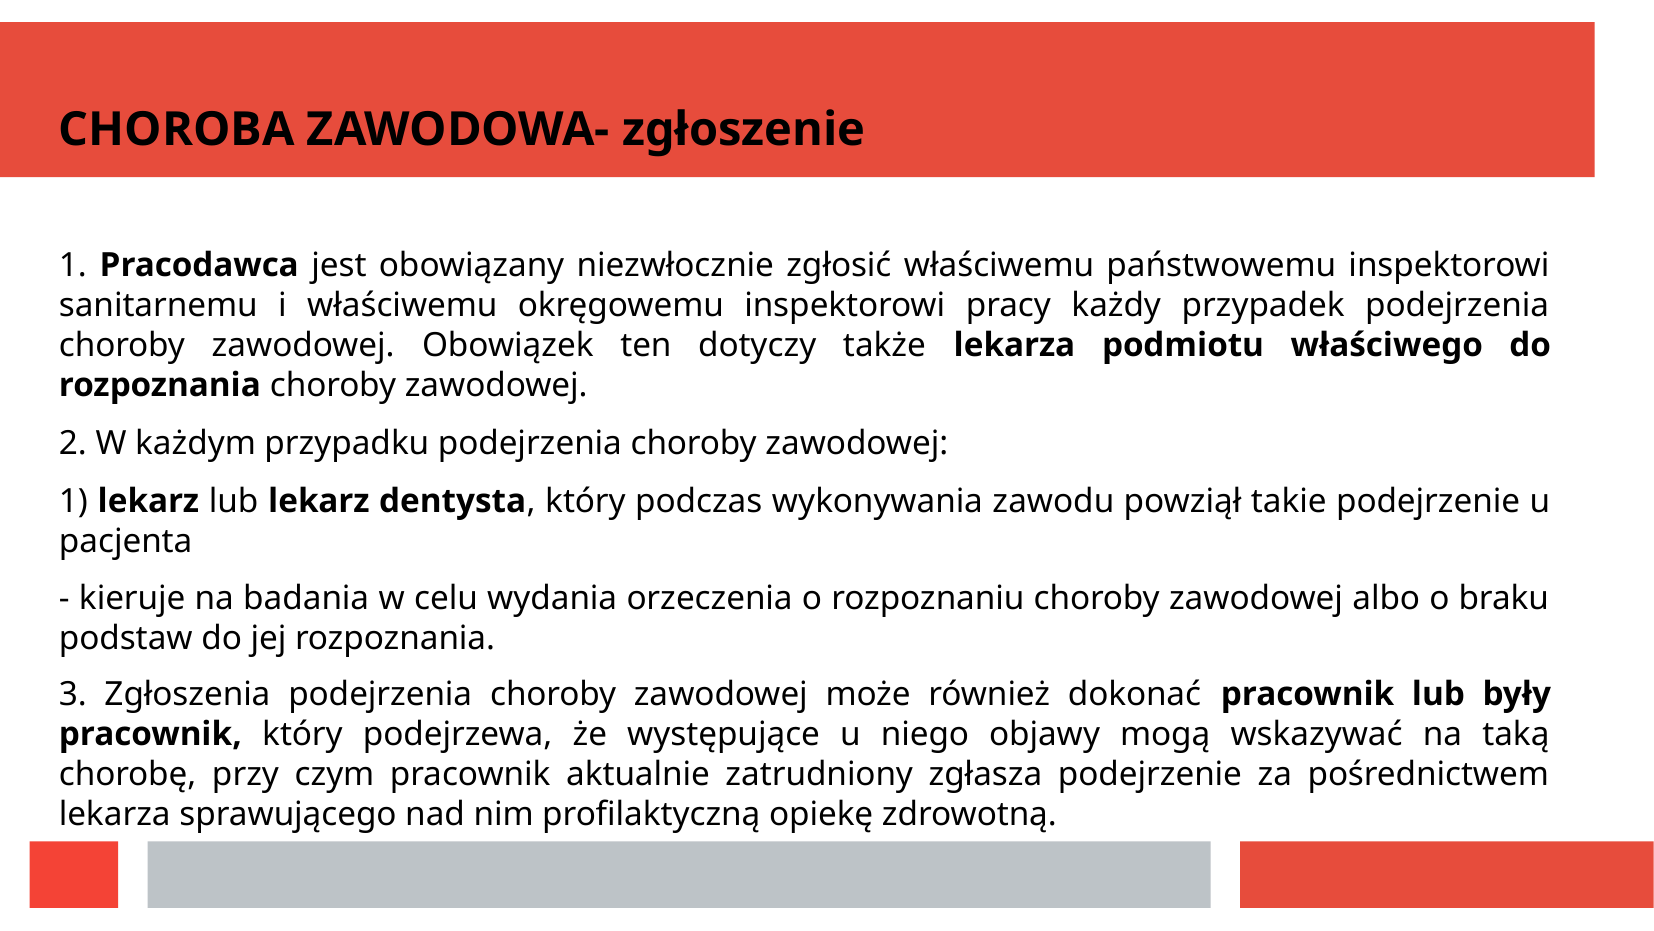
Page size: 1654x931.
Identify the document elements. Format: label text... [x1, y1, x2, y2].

subtitle 1. Pracodawca jest obowiązany niezwłocznie zgłosić właściwemu państwowemu inspektorowi sanitarnemu i właściwemu okręgowemu inspektorowi pracy każdy przypadek podejrzenia choroby zawodowej. Obowiązek ten dotyczy także lekarza podmiotu właściwego do rozpoznania choroby zawodowej. 2. W każdym przypadku podejrzenia choroby zawodowej: 1) lekarz lub lekarz dentysta, który podczas wykonywania zawodu powziął takie podejrzenie u pacjenta - kieruje na badania w celu wydania orzeczenia o rozpoznaniu choroby zawodowej albo o braku podstaw do jej rozpoznania. 3. Zgłoszenia podejrzenia choroby zawodowej może również dokonać pracownik lub były pracownik, który podejrzewa, że występujące u niego objawy mogą wskazywać na taką chorobę, przy czym pracownik aktualnie zatrudniony zgłasza podejrzenie za pośrednictwem lekarza sprawującego nad nim profilaktyczną opiekę zdrowotną. [59, 243, 1565, 820]
title CHOROBA ZAWODOWA- zgłoszenie [59, 44, 1595, 156]
